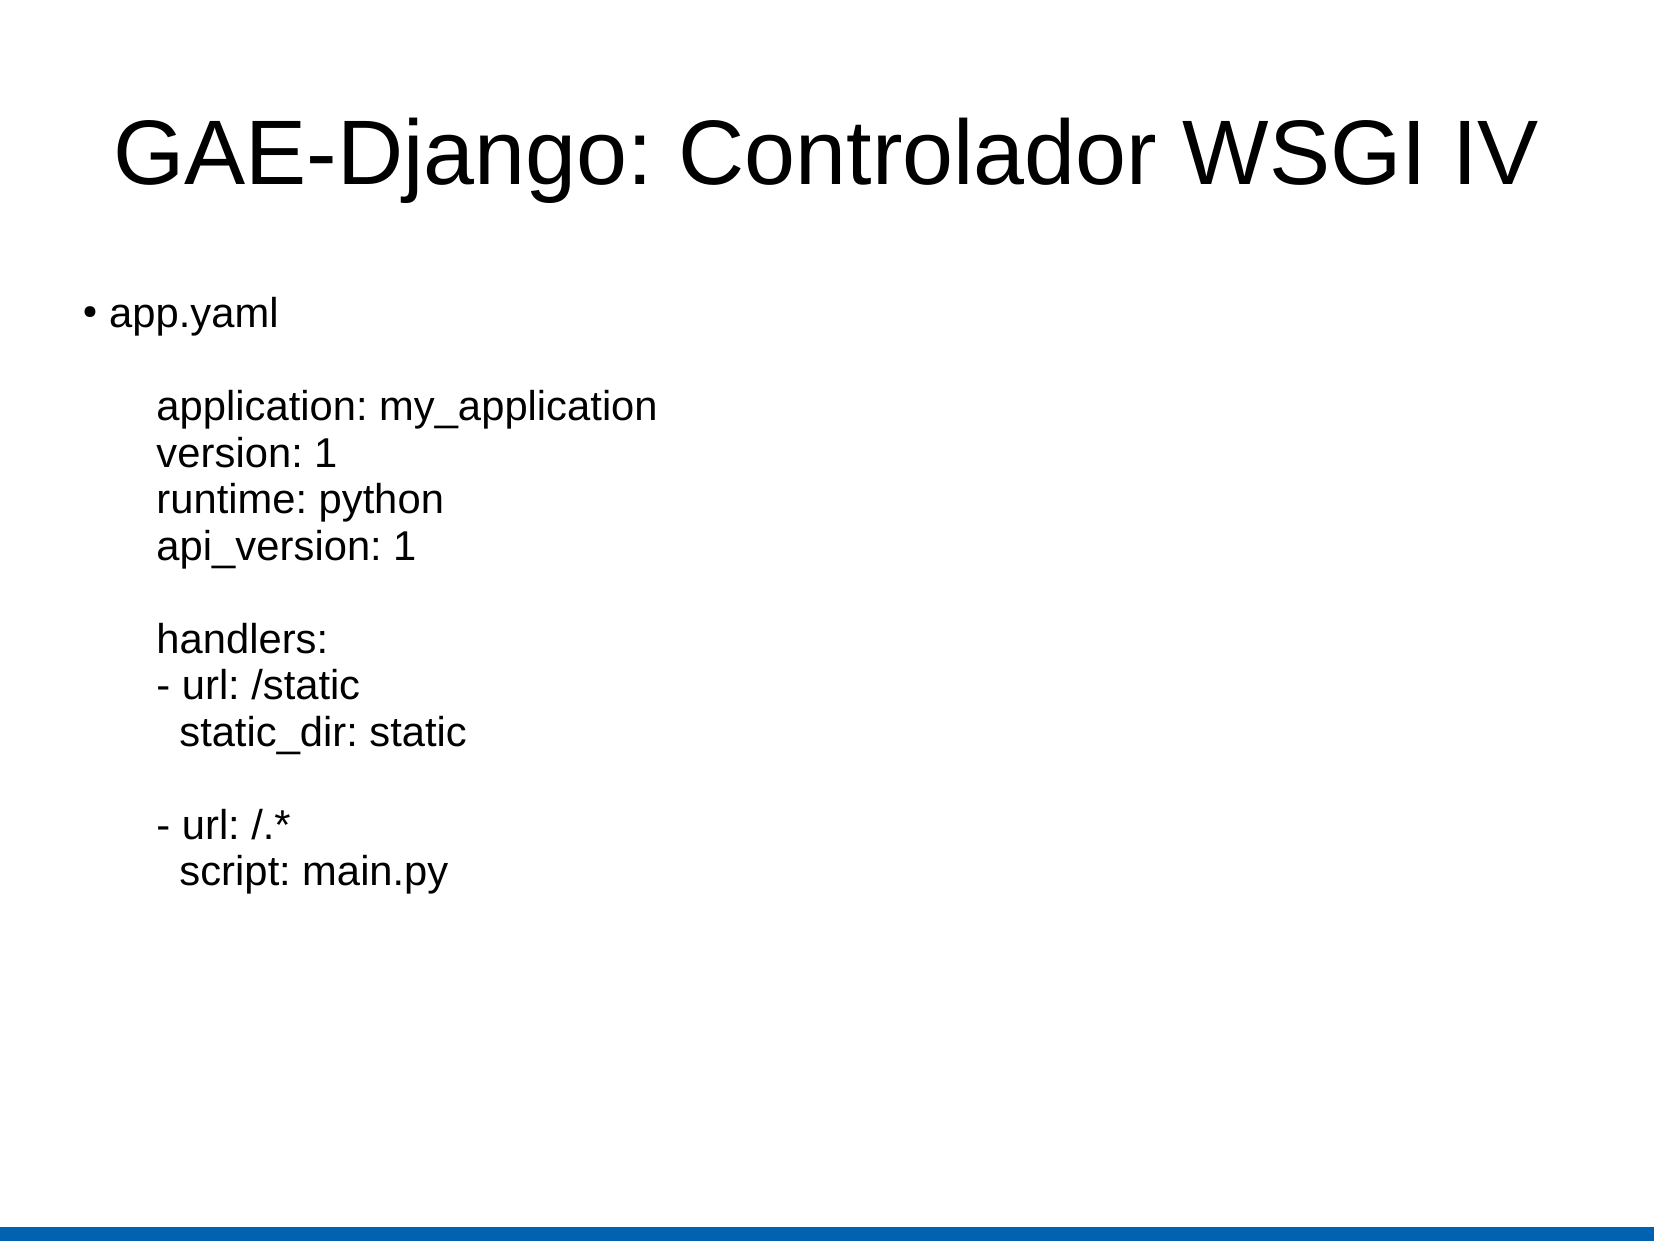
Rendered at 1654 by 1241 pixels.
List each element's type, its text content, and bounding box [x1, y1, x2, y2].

subtitle app.yaml application: my_application version: 1 runtime: python api_version: 1 handlers: - url: /static static_dir: static - url: /.* script: main.py [82, 290, 1571, 1109]
title GAE-Django: Controlador WSGI IV [82, 49, 1571, 257]
